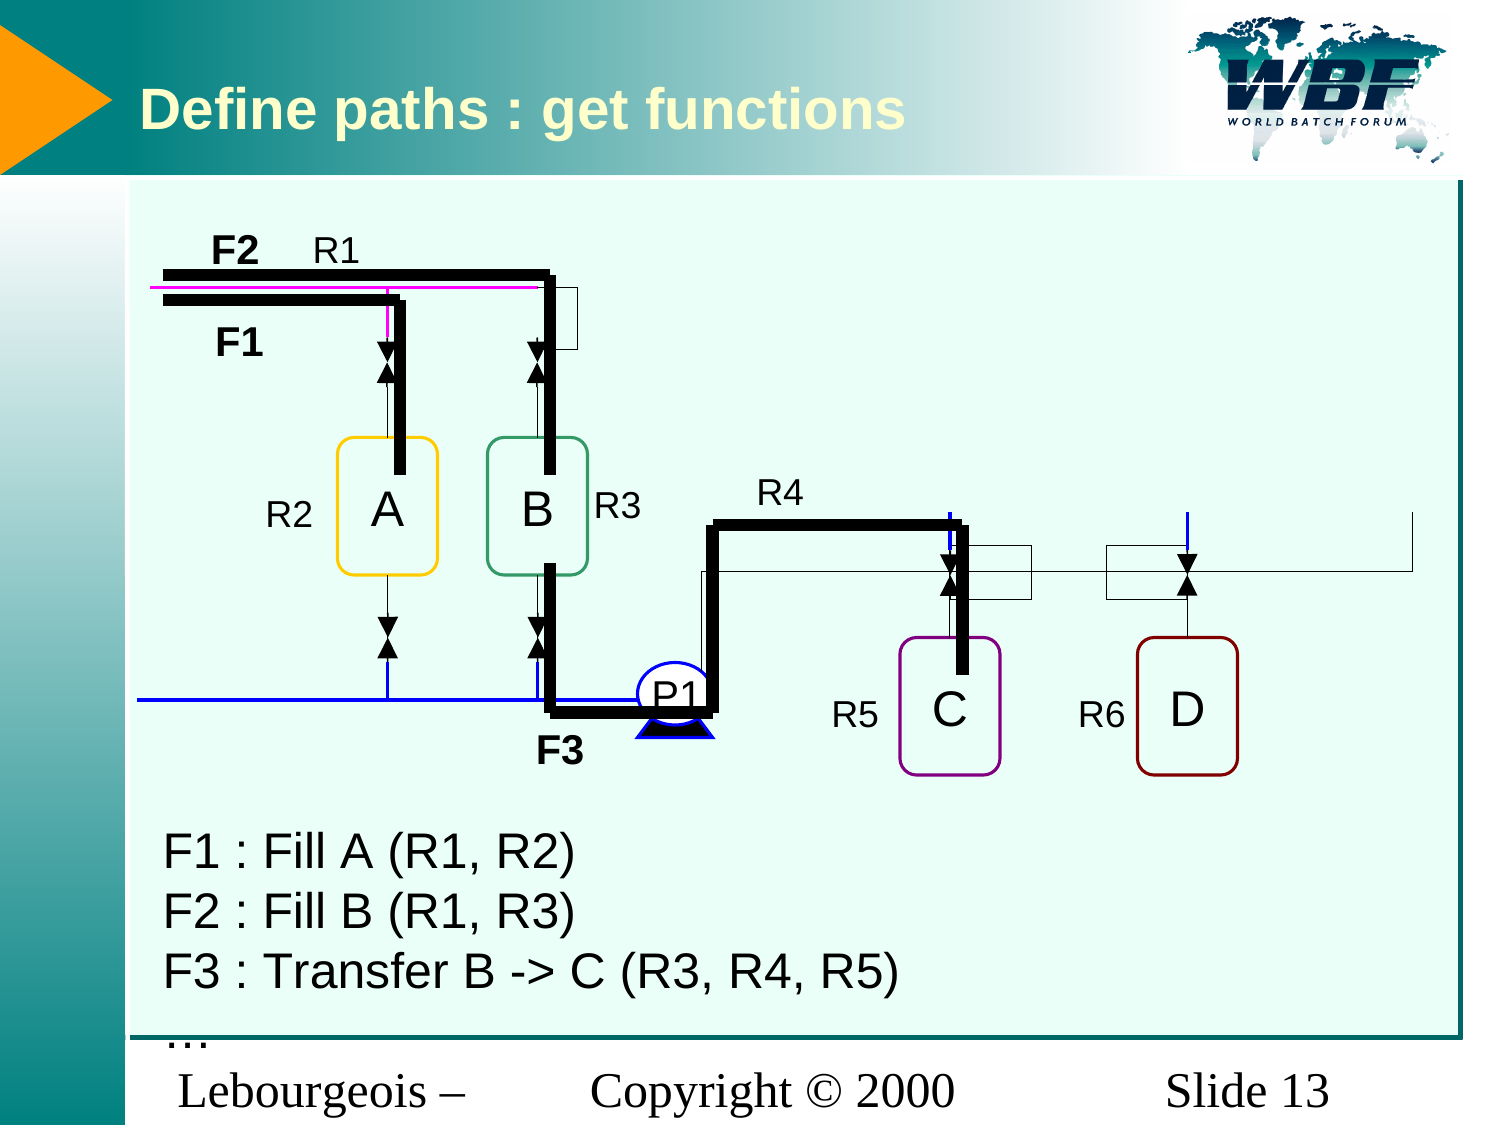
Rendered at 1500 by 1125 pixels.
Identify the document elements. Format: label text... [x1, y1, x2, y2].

text_box [637, 719, 713, 738]
text_box R3 [590, 479, 645, 528]
text_box R2 [262, 487, 317, 537]
text_box R1 [309, 224, 364, 269]
text_box F1 [212, 312, 268, 367]
text_box D [1137, 637, 1238, 776]
title Define paths : get functions [125, 49, 1150, 163]
text_box A [337, 437, 438, 576]
text_box B [487, 437, 588, 576]
text_box R4 [753, 466, 808, 516]
text_box P1 [652, 719, 698, 726]
text_box P1 [637, 662, 706, 706]
text_box C [899, 637, 1000, 776]
text_box F1 : Fill A (R1, R2) F2 : Fill B (R1, R3) F3 : Transfer B -> C (R3, R4, R5) … [159, 816, 976, 1061]
text_box P1 [658, 684, 673, 696]
text_box R6 [1074, 687, 1129, 737]
text_box F3 [532, 721, 588, 776]
text_box F2 [207, 221, 263, 276]
text_box R5 [828, 687, 883, 737]
